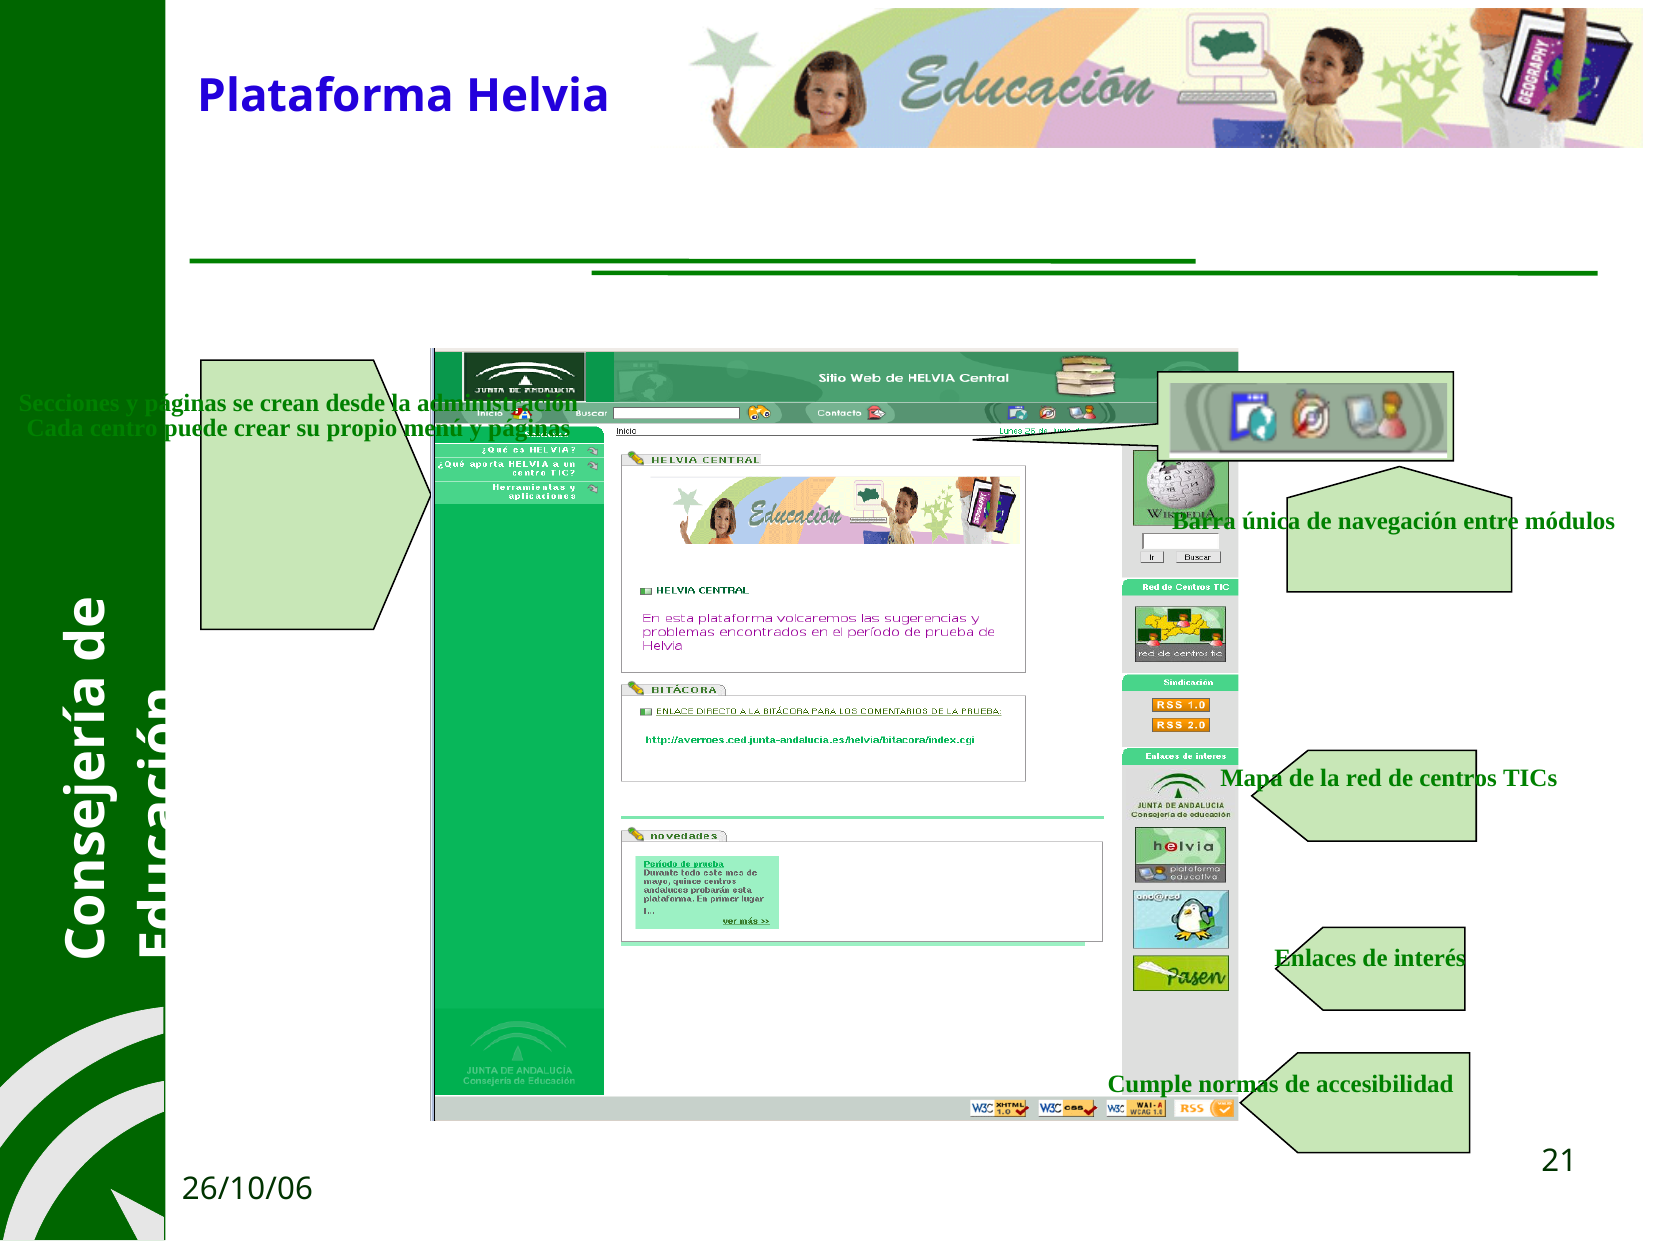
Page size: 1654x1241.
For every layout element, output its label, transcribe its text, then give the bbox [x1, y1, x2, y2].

text_box [1287, 466, 1512, 501]
text_box [972, 371, 1454, 461]
picture [590, 8, 1643, 148]
text_box [200, 450, 430, 630]
text_box Plataforma Helvia [181, 56, 628, 132]
text_box [1309, 927, 1465, 939]
text_box Cumple normas de accesibilidad [1091, 1064, 1471, 1106]
text_box [1287, 544, 1512, 592]
text_box [1298, 750, 1477, 758]
text_box [200, 360, 384, 383]
text_box Barra única de navegación entre módulos [1155, 501, 1633, 544]
text_box Mapa de la red de centros TICs [1204, 758, 1574, 801]
text_box [1284, 1052, 1470, 1064]
text_box [1289, 981, 1465, 1011]
text_box Secciones y páginas se crean desde la administración Cada centro puede crear su propio menú y páginas [2, 383, 596, 450]
text_box [1244, 1106, 1470, 1153]
text_box Enlaces de interés [1258, 939, 1483, 981]
picture [430, 348, 1241, 1123]
text_box [1258, 801, 1477, 842]
picture [1169, 383, 1448, 458]
